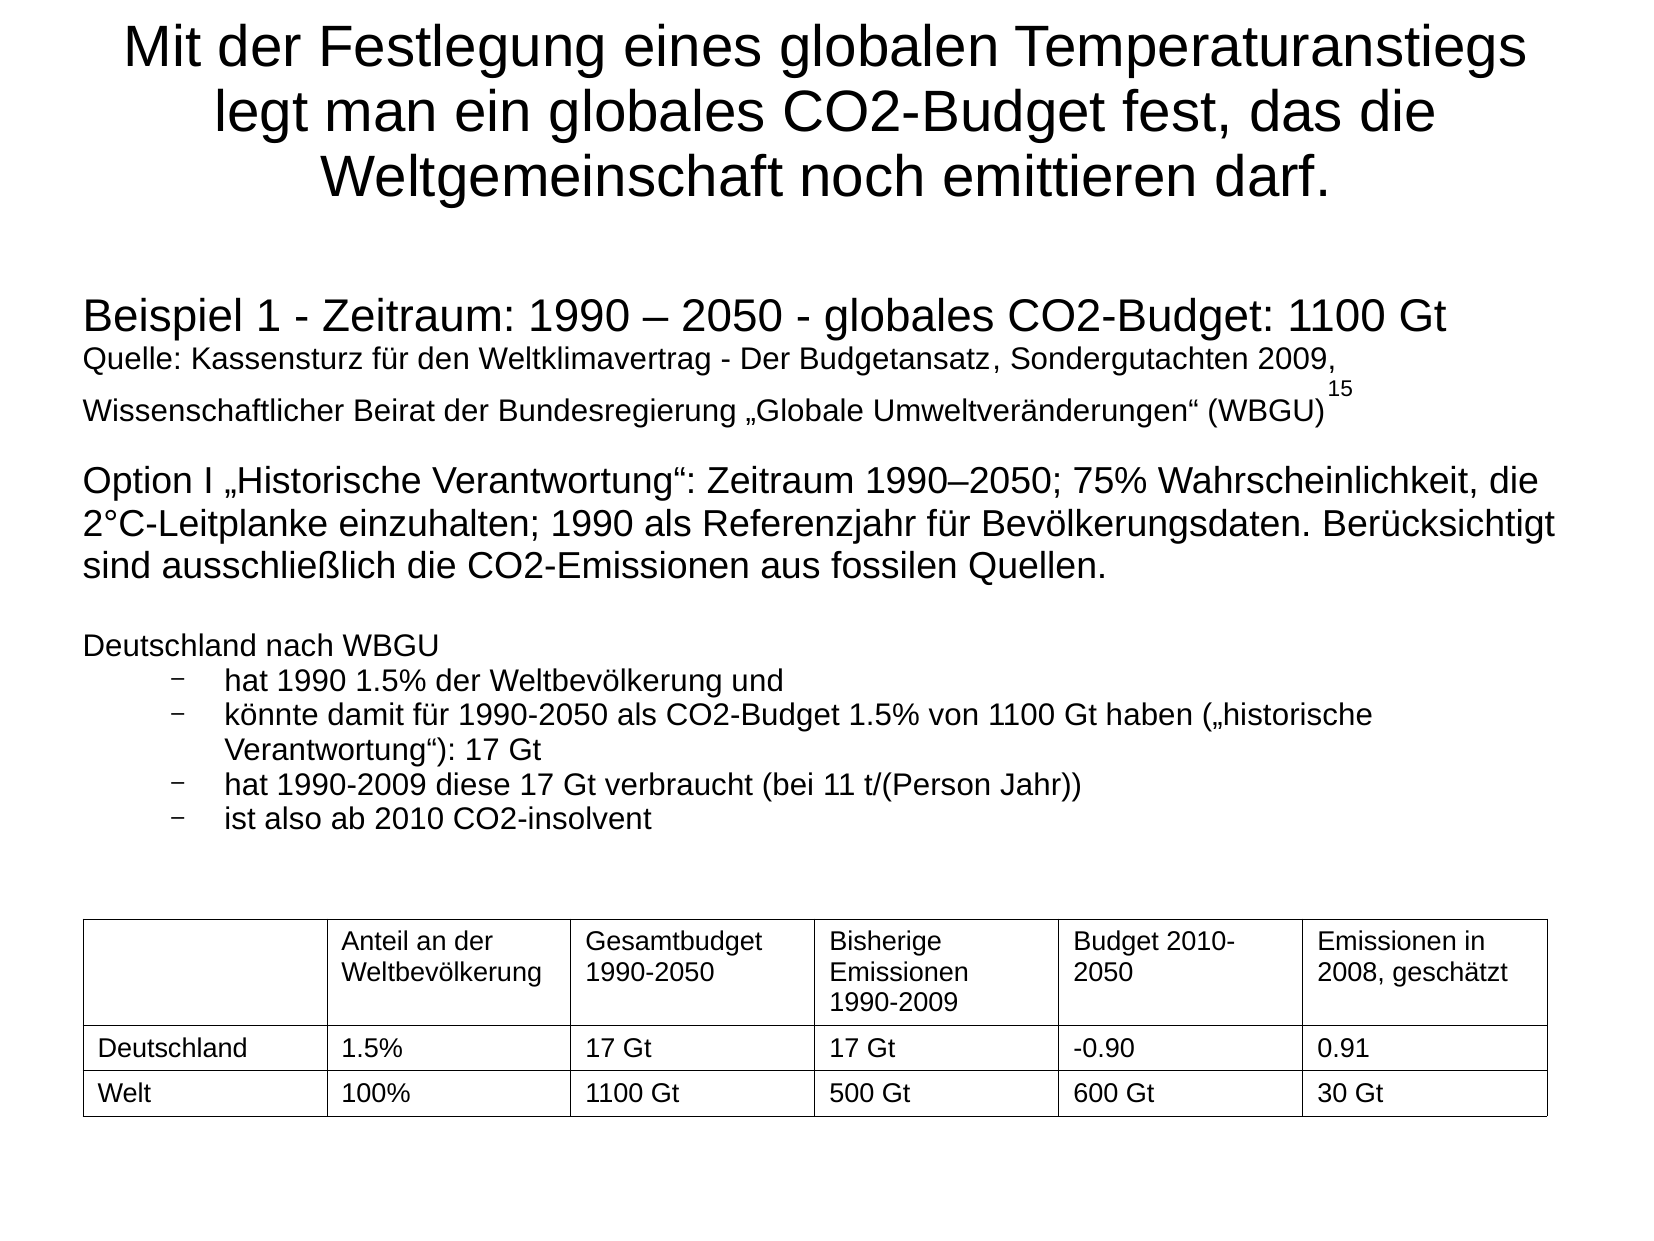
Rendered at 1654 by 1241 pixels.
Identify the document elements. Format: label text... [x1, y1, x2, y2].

table_cell 0.91 [1303, 1026, 1547, 1070]
table_cell 500 Gt [815, 1071, 1058, 1116]
table_cell 1.5% [328, 1026, 570, 1070]
title Mit der Festlegung eines globalen Temperaturanstiegs legt man ein globales CO2-Budget fest, das die Weltgemeinschaft noch emittieren darf. [82, 13, 1571, 222]
table_header Gesamtbudget 1990-2050 [571, 920, 814, 1025]
table_header Bisherige Emissionen 1990-2009 [815, 920, 1058, 1025]
table_cell 17 Gt [571, 1026, 814, 1070]
list Beispiel 1 - Zeitraum: 1990 – 2050 - globales CO2-Budget: 1100 Gt Quelle: Kassensturz für den Weltklimavertrag - Der Budgetansatz, Sondergutachten 2009, Wissenschaftlicher Beirat der Bundesregierung „Globale Umweltveränderungen“ (WBGU)15 [82, 290, 1571, 460]
table_cell -0.90 [1059, 1026, 1302, 1070]
table_cell 600 Gt [1059, 1071, 1302, 1116]
table_cell 17 Gt [815, 1026, 1058, 1070]
table_cell 1100 Gt [571, 1071, 814, 1116]
table_cell Deutschland [84, 1026, 327, 1070]
table_cell 30 Gt [1303, 1071, 1547, 1116]
list Option I „Historische Verantwortung“: Zeitraum 1990–2050; 75% Wahrscheinlichkeit, die 2°C-Leitplanke einzuhalten; 1990 als Referenzjahr für Bevölkerungsdaten. Berücksichtigt sind ausschließlich die CO2-Emissionen aus fossilen Quellen. Deutschland nach WBGU hat 1990 1.5% der Weltbevölkerung und könnte damit für 1990-2050 als CO2-Budget 1.5% von 1100 Gt haben („historische Verantwortung“): 17 Gt hat 1990-2009 diese 17 Gt verbraucht (bei 11 t/(Person Jahr)) ist also ab 2010 CO2-insolvent [82, 460, 1571, 889]
table_cell Welt [84, 1071, 327, 1116]
table_header Emissionen in 2008, geschätzt [1303, 920, 1547, 1025]
table_header Anteil an der Weltbevölkerung [328, 920, 570, 1025]
table_header [84, 920, 327, 1025]
table_header Budget 2010-2050 [1059, 920, 1302, 1025]
table_cell 100% [328, 1071, 570, 1116]
